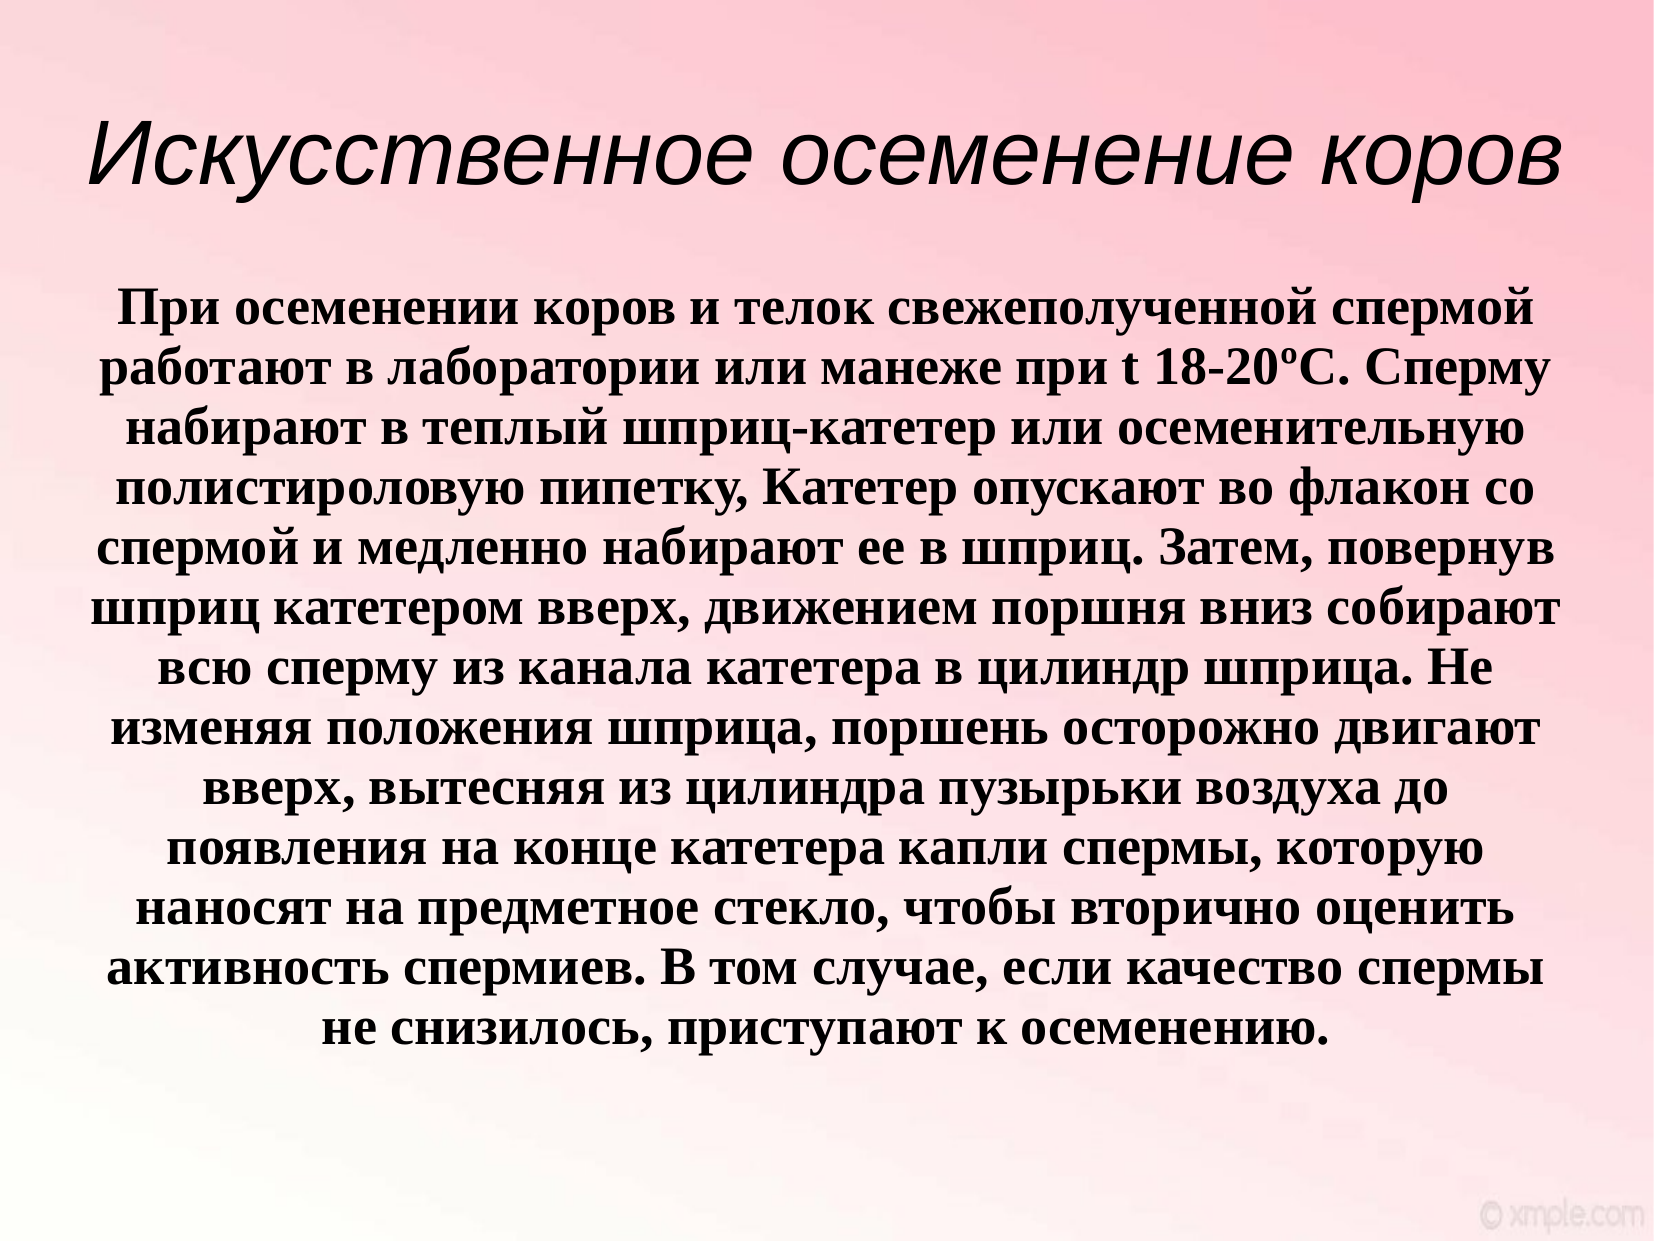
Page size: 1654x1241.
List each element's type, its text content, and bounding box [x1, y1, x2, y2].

picture [0, 0, 1654, 1241]
subtitle При осеменении коров и телок свежеполученной спермой работают в лаборатории или манеже при t 18-20ºС. Сперму набирают в теплый шприц-катетер или осеменительную полистироловую пипетку, Катетер опускают во флакон со спермой и медленно набирают ее в шприц. Затем, повернув шприц катетером вверх, движением поршня вниз собирают всю сперму из канала катетера в цилиндр шприца. Не изменяя положения шприца, поршень осторожно двигают вверх, вытесняя из цилиндра пузырьки воздуха до появления на конце катетера капли спермы, которую наносят на предметное стекло, чтобы вторично оценить активность спермиев. В том случае, если качество спермы не снизилось, приступают к осеменению. [82, 267, 1571, 1132]
title Искусственное осеменение коров [82, 49, 1571, 257]
